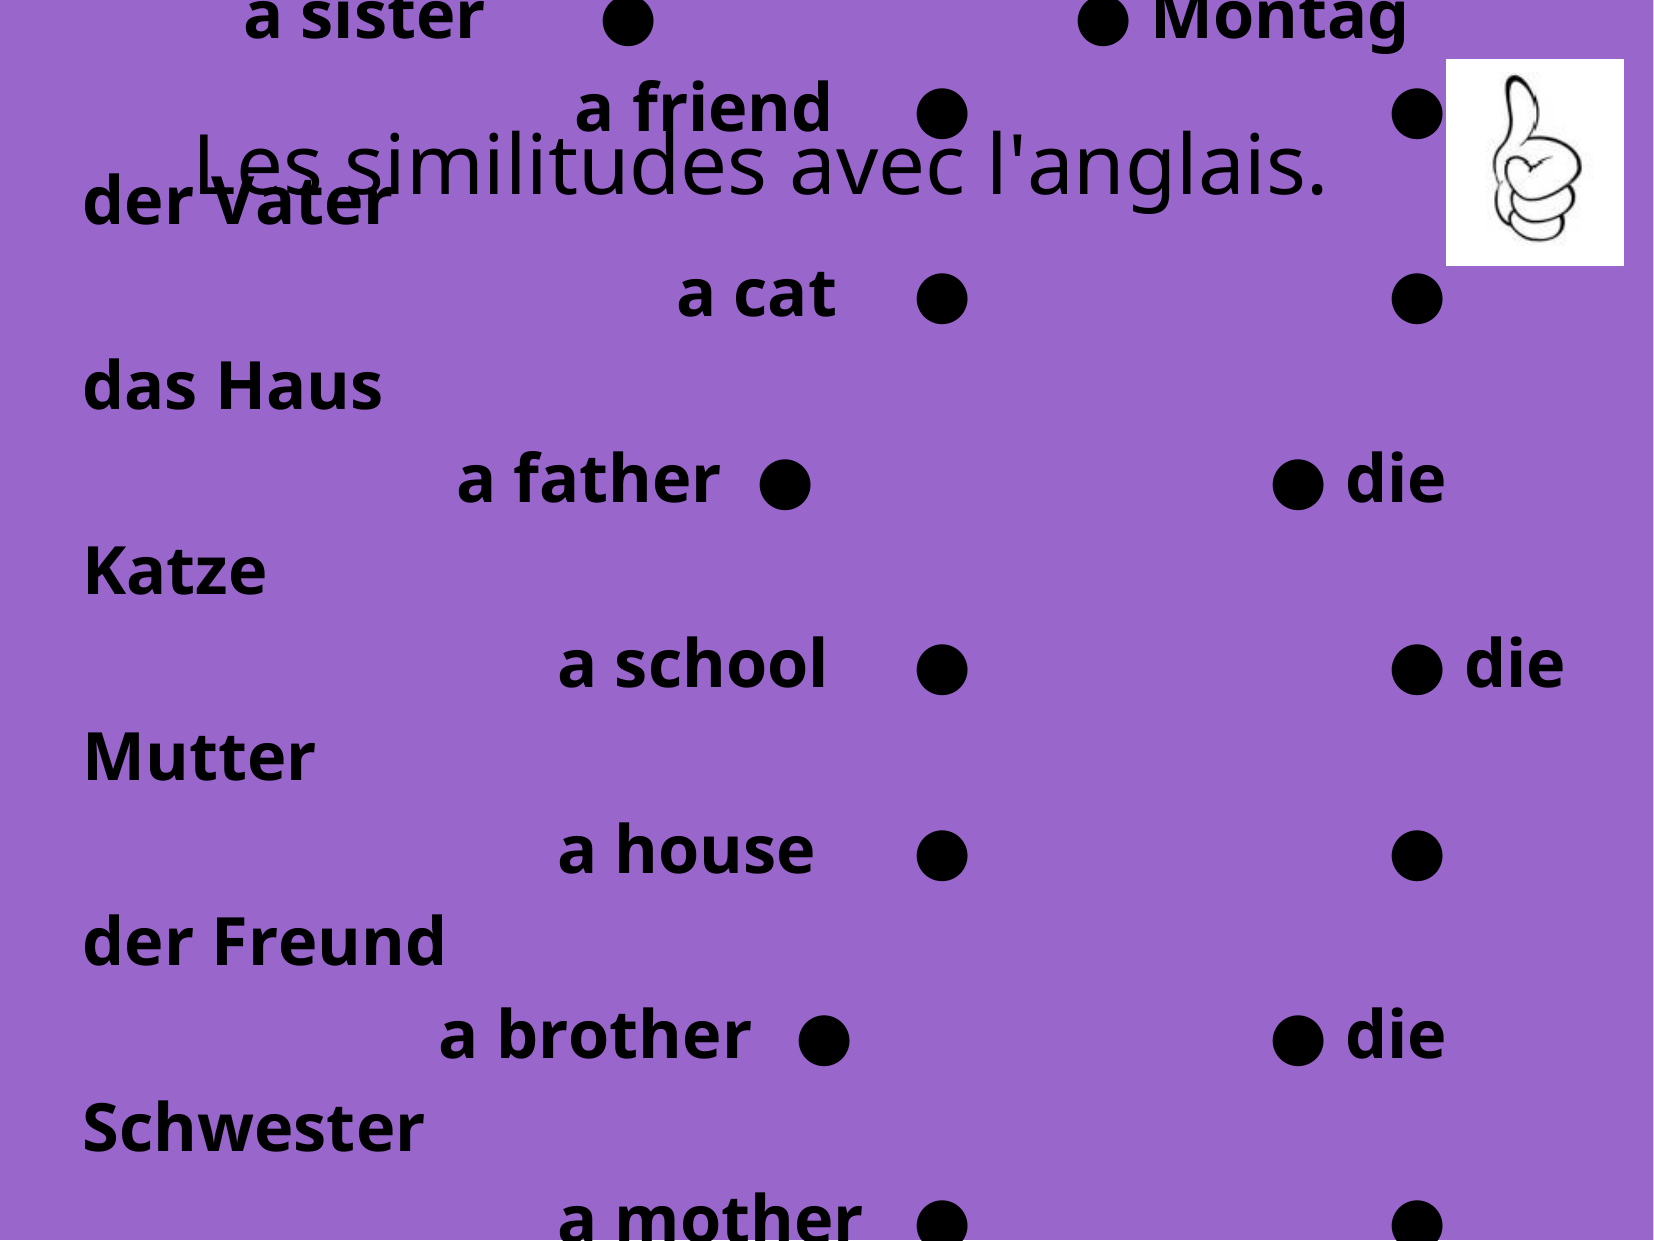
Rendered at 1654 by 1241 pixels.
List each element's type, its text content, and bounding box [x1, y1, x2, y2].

title Les similitudes avec l'anglais. [82, 0, 1571, 144]
picture [1446, 59, 1624, 266]
subtitle a sister ● ● Montag a friend ● ● der Vater a cat ● ● das Haus a father ● ● die Katze a school ● ● die Mutter a house ● ● der Freund a brother ● ● die Schwester a mother ● ● der Bruder monday ● ● die Schule [82, 144, 1571, 1241]
